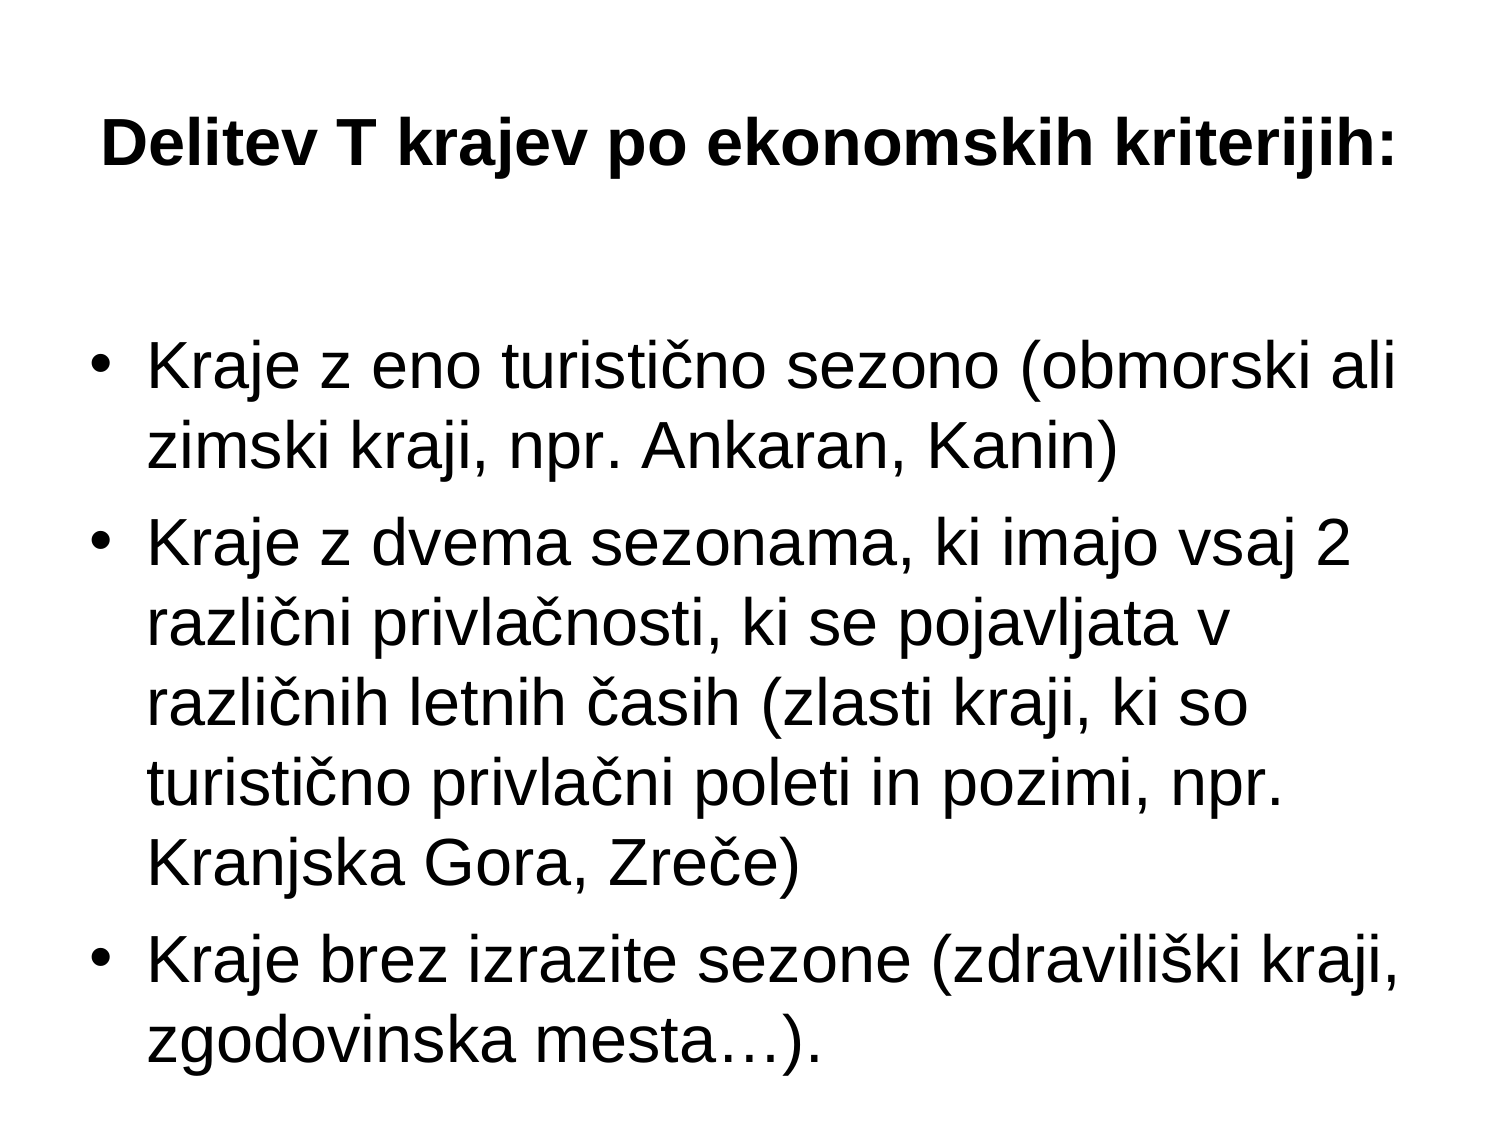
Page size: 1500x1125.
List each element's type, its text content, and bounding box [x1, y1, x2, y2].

title Delitev T krajev po ekonomskih kriterijih: [75, 45, 1426, 233]
list Kraje z eno turistično sezono (obmorski ali zimski kraji, npr. Ankaran, Kanin) Kraje z dvema sezonama, ki imajo vsaj 2 različni privlačnosti, ki se pojavljata v različnih letnih časih (zlasti kraji, ki so turistično privlačni poleti in pozimi, npr. Kranjska Gora, Zreče) Kraje brez izrazite sezone (zdraviliški kraji, zgodovinska mesta…). [75, 314, 1426, 1095]
